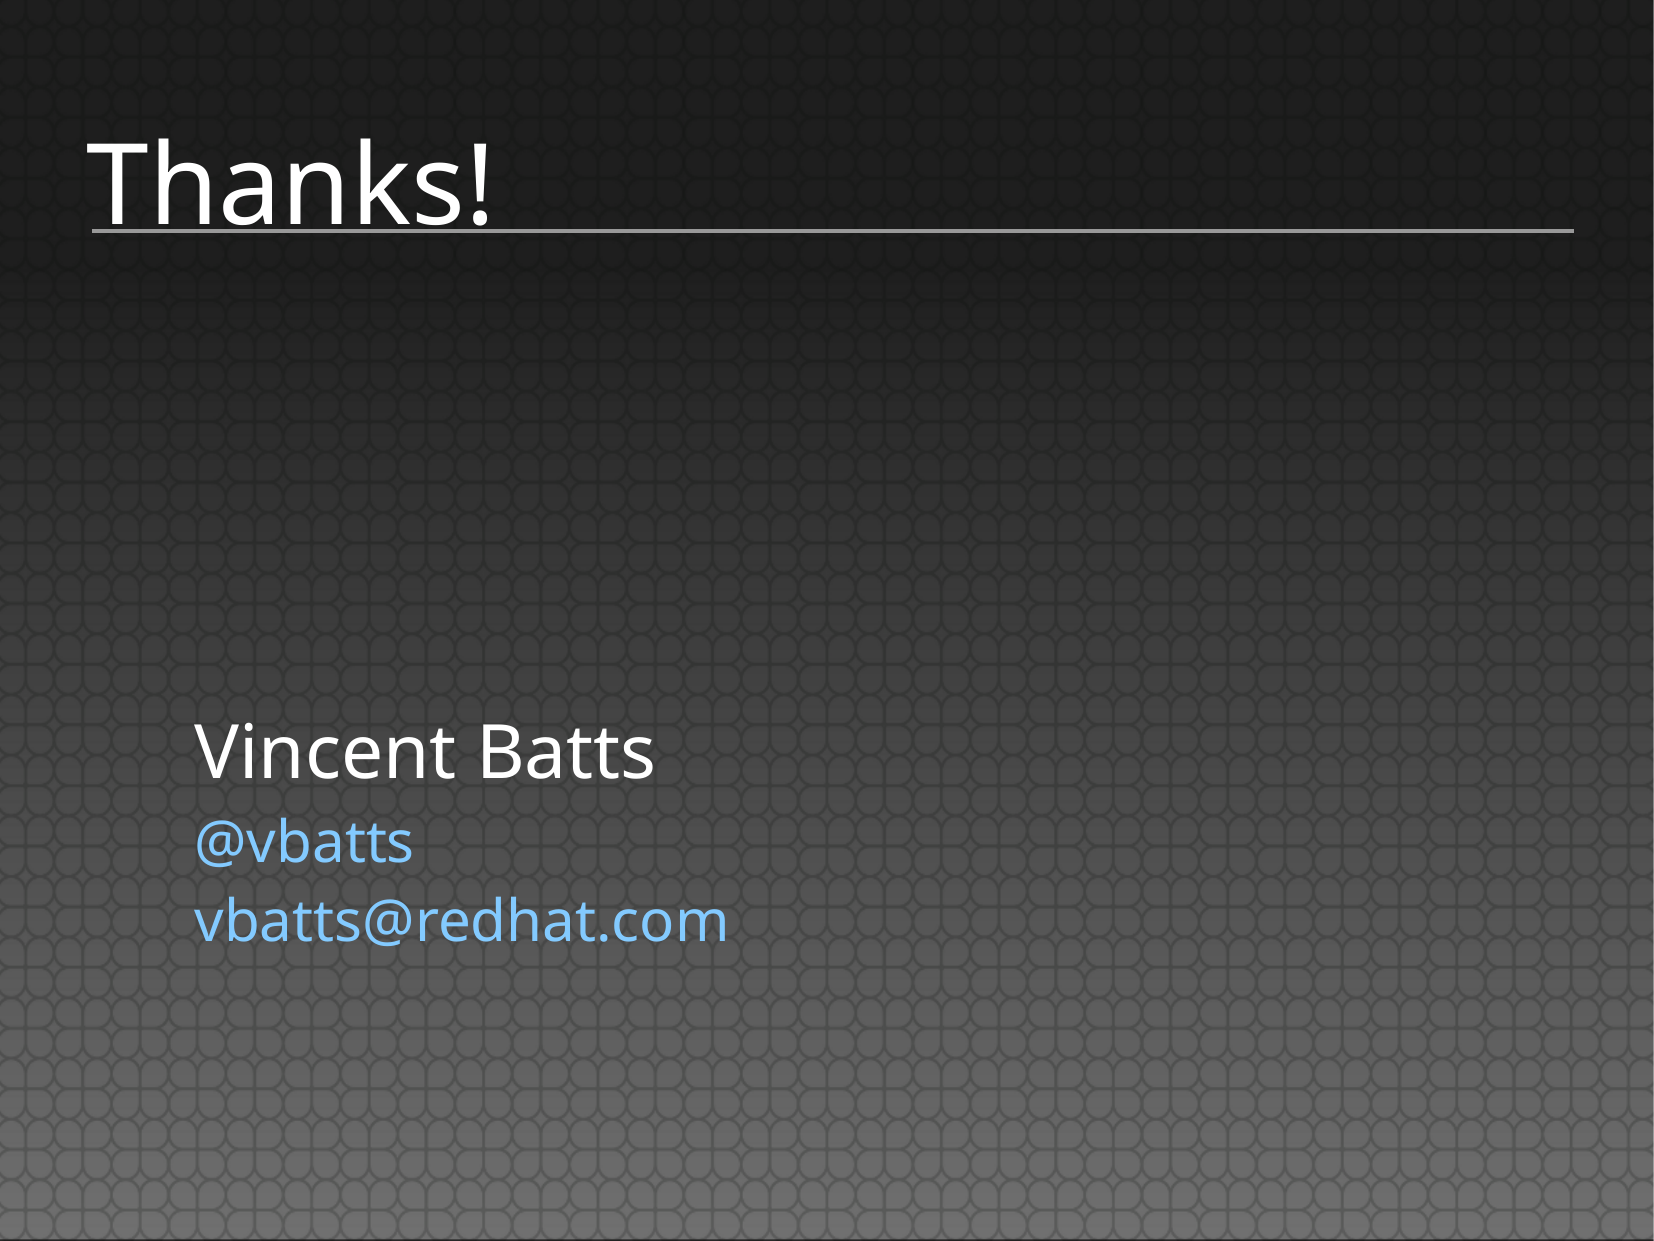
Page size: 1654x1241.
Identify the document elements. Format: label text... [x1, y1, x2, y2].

title Thanks! [86, 112, 1576, 249]
picture [0, 0, 1654, 1241]
text_box Vincent Batts @vbatts vbatts@redhat.com [180, 690, 775, 901]
